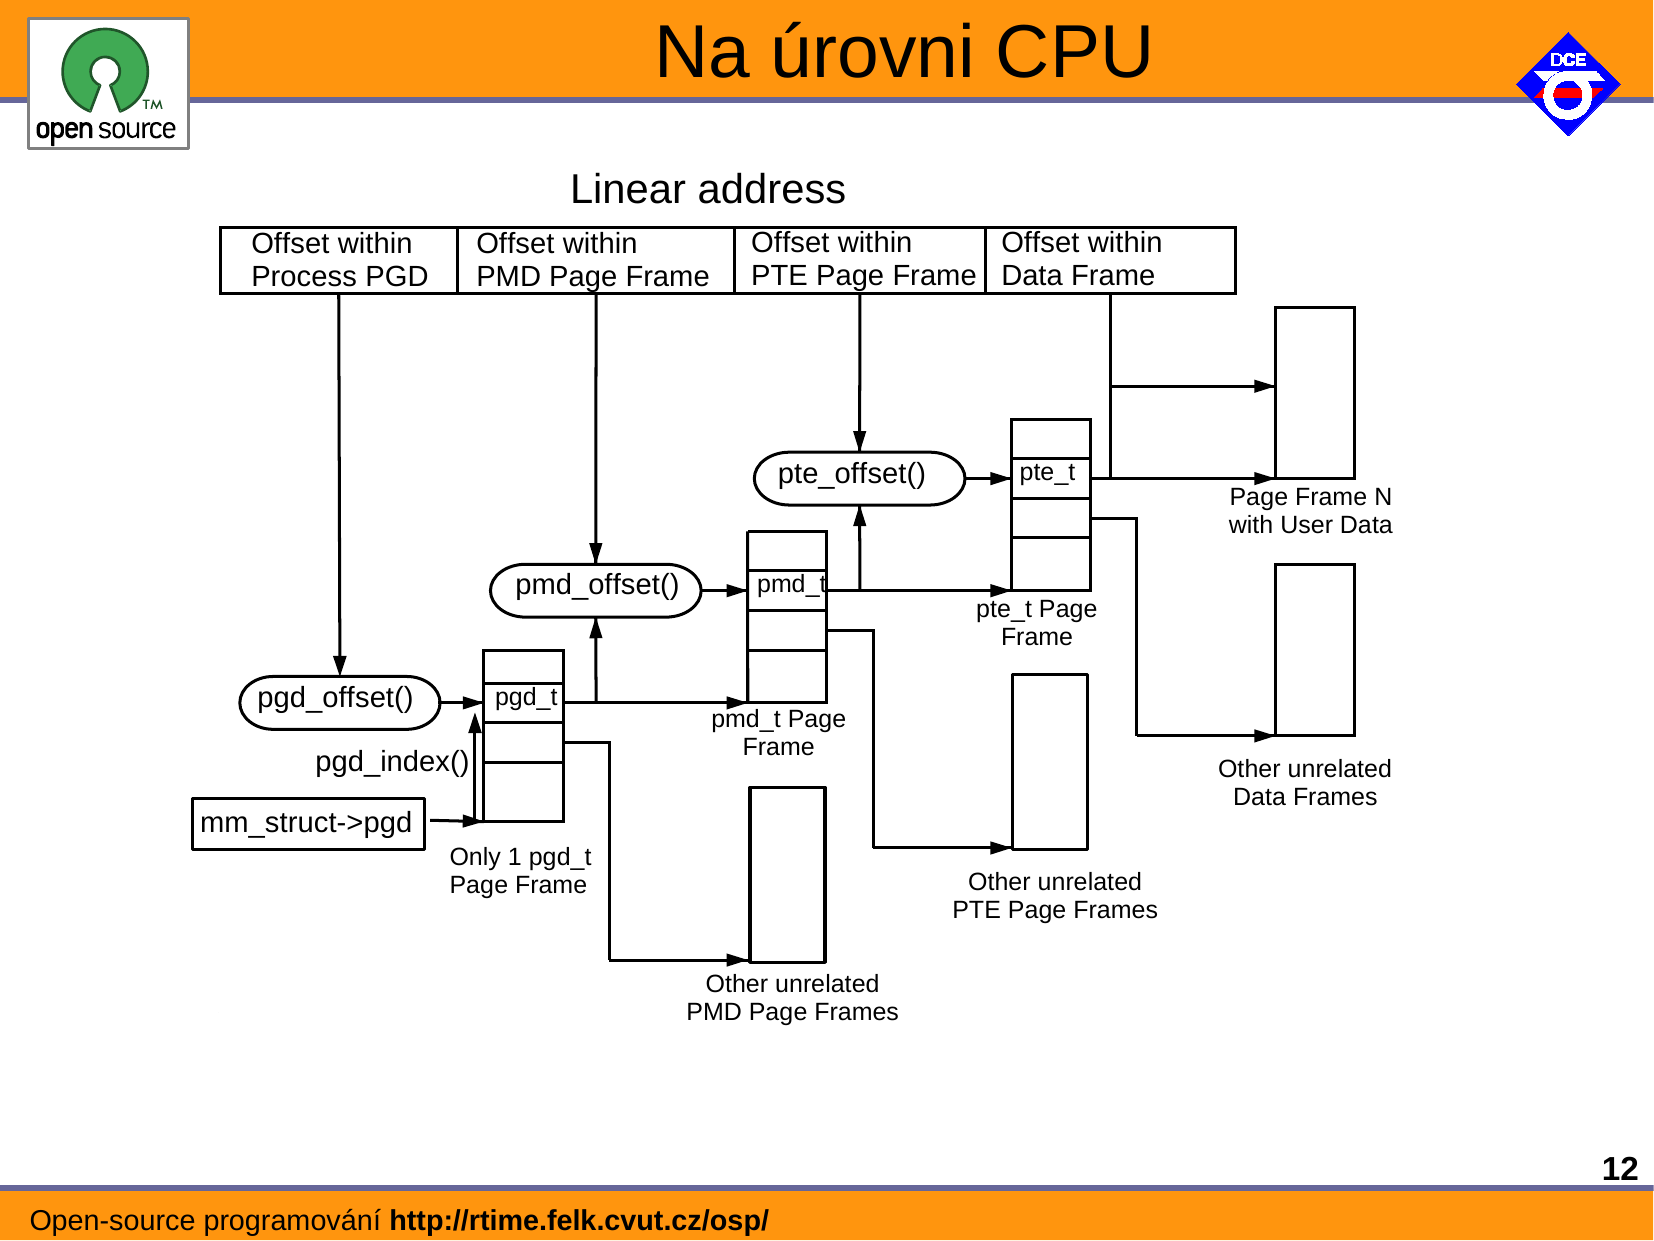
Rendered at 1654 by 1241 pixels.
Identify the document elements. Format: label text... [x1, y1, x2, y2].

text_box Only 1 pgd_t Page Frame [442, 834, 625, 913]
text_box pte_offset() [770, 450, 950, 502]
text_box [462, 696, 484, 710]
text_box [485, 652, 562, 682]
text_box pgd_index() [307, 737, 473, 790]
text_box [853, 504, 867, 527]
text_box [459, 229, 468, 292]
text_box [1013, 500, 1089, 536]
text_box Other unrelated PTE Page Frames [937, 859, 1174, 938]
text_box Page Frame N with User Data [1200, 474, 1422, 553]
text_box pte_t Page Frame [945, 587, 1129, 665]
text_box [1254, 379, 1276, 393]
text_box [688, 573, 699, 608]
text_box [990, 841, 1011, 855]
text_box Other unrelated PMD Page Frames [675, 962, 911, 1041]
text_box [726, 584, 746, 598]
text_box pmd_t [750, 562, 850, 613]
text_box mm_struct->pgd [192, 798, 425, 850]
text_box [750, 613, 825, 649]
text_box [485, 724, 562, 761]
text_box Linear address [562, 157, 888, 226]
text_box [950, 460, 963, 497]
text_box [726, 953, 748, 962]
text_box [1013, 421, 1089, 450]
text_box Other unrelated Data Frames [1187, 747, 1424, 826]
text_box pgd_offset() [249, 673, 430, 725]
text_box [719, 229, 733, 292]
text_box pgd_t [487, 675, 572, 725]
text_box [736, 229, 743, 292]
text_box [750, 652, 825, 697]
title Na úrovni CPU [178, 4, 1631, 98]
text_box pgd_index() [476, 737, 488, 790]
text_box [1277, 309, 1353, 474]
text_box [756, 470, 770, 498]
text_box [1014, 676, 1086, 848]
text_box [853, 431, 867, 450]
text_box [589, 617, 603, 639]
text_box [1213, 229, 1234, 292]
text_box [462, 814, 484, 828]
text_box pmd_t Page Frame [687, 697, 871, 775]
text_box Offset within PTE Page Frame [743, 218, 993, 307]
text_box [242, 688, 249, 718]
text_box Offset within PMD Page Frame [468, 219, 719, 308]
text_box pmd_offset() [507, 560, 688, 613]
text_box Offset within Process PGD [243, 219, 457, 308]
text_box [990, 471, 1012, 486]
text_box [1013, 539, 1089, 587]
text_box [430, 687, 438, 718]
text_box [246, 795, 430, 845]
text_box [1254, 729, 1274, 743]
text_box [493, 571, 507, 610]
text_box [485, 764, 562, 820]
text_box pte_t [1012, 450, 1113, 500]
text_box [1277, 566, 1353, 734]
text_box Offset within Data Frame [993, 218, 1213, 307]
text_box [222, 229, 243, 292]
text_box [750, 533, 825, 562]
text_box [589, 543, 603, 560]
